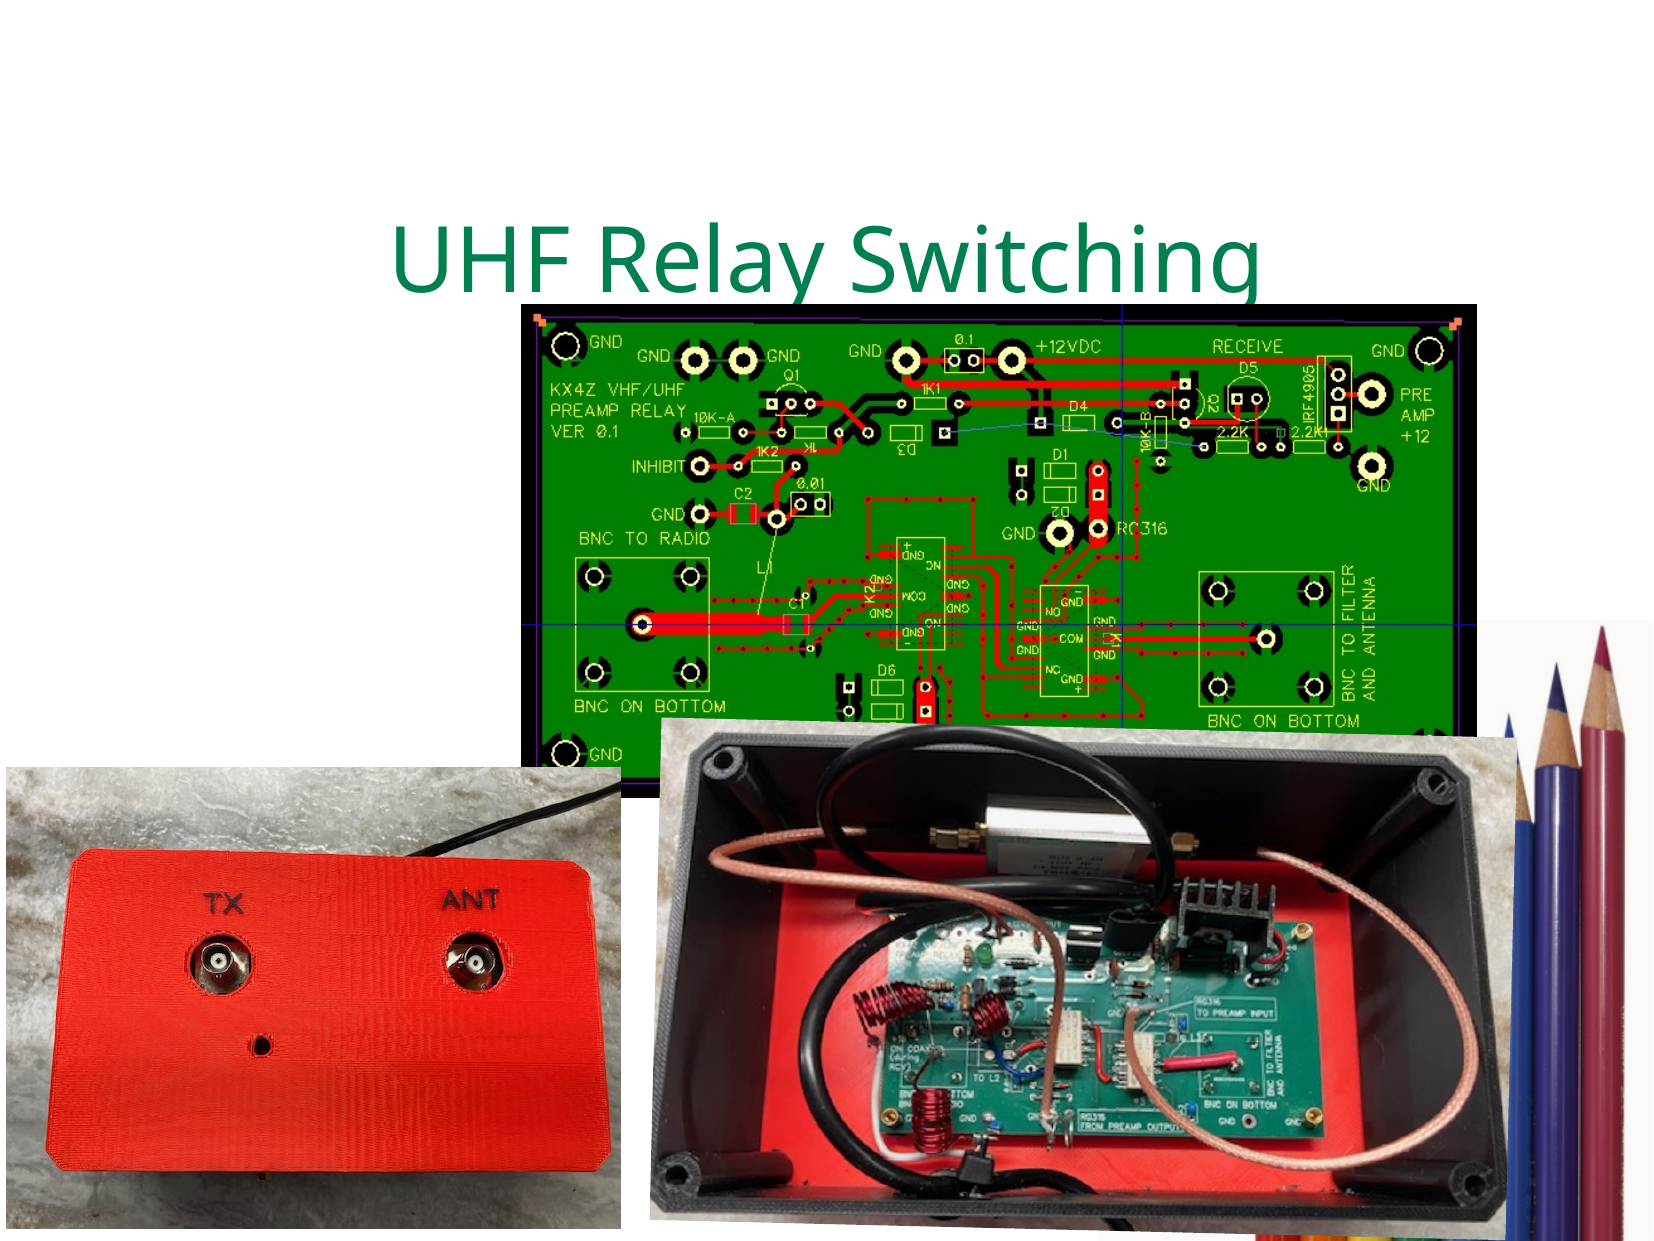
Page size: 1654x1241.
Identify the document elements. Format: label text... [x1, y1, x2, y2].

title UHF Relay Switching [147, 153, 1506, 361]
picture [0, 0, 1654, 1241]
